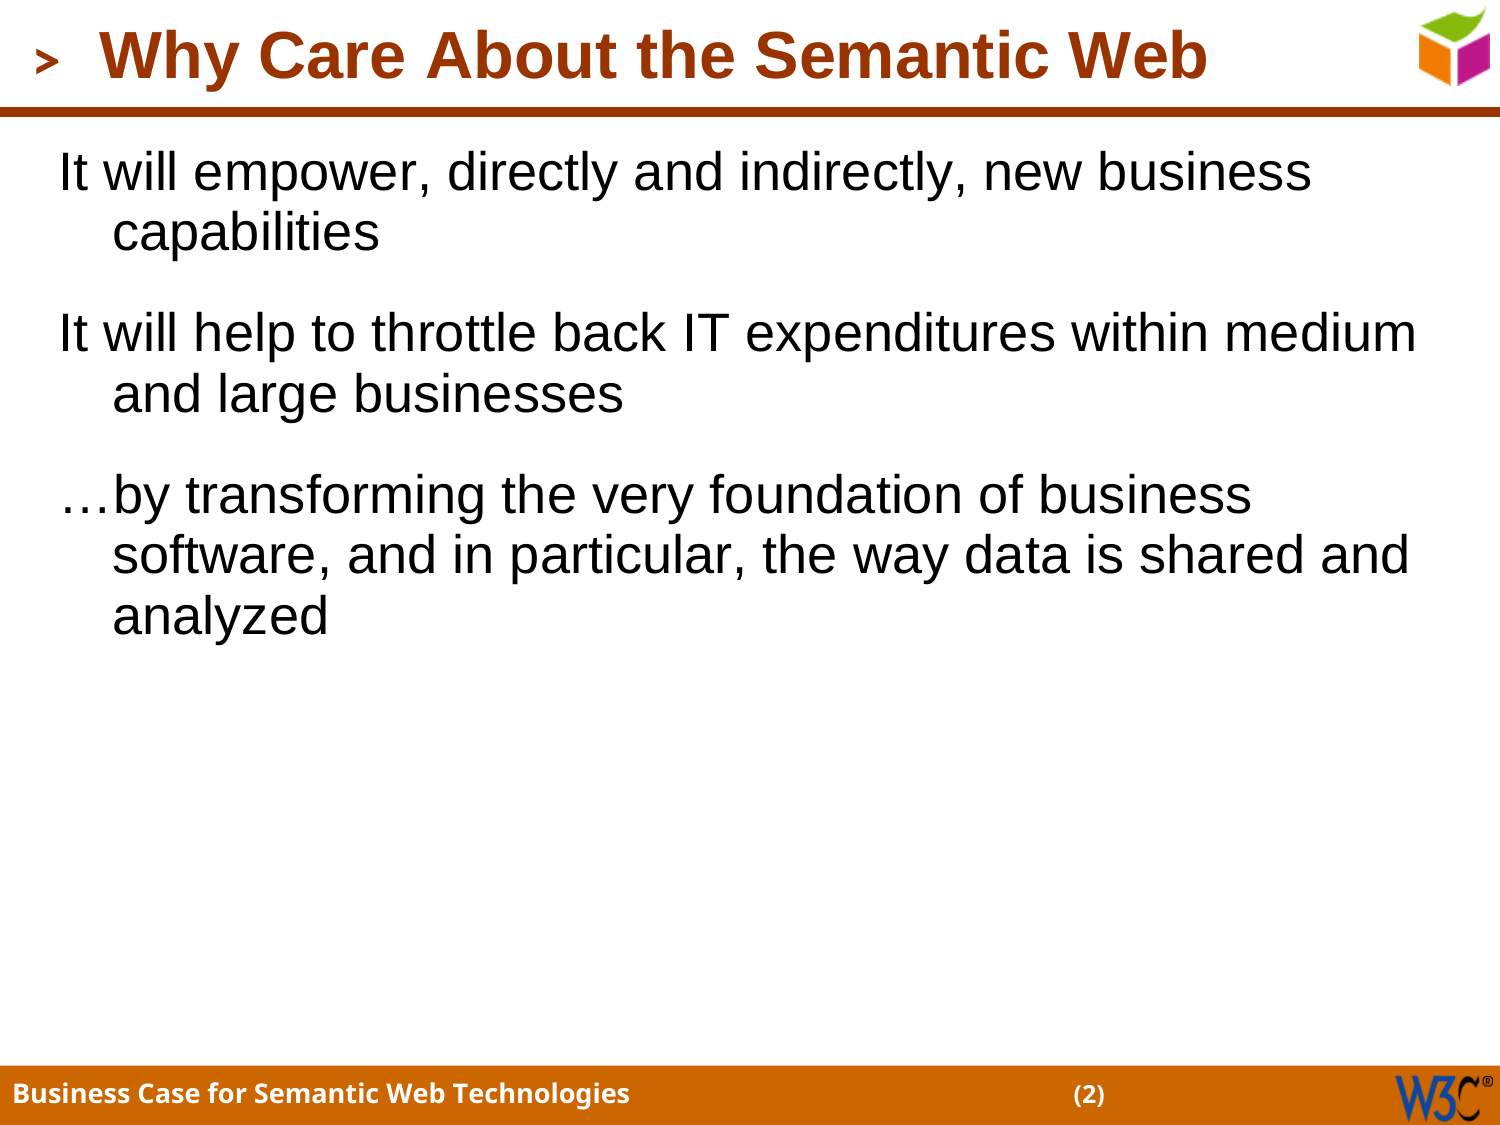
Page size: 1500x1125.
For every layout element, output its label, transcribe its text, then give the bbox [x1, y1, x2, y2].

list It will empower, directly and indirectly, new business capabilities It will help to throttle back IT expenditures within medium and large businesses …by transforming the very foundation of business software, and in particular, the way data is shared and analyzed [26, 133, 1473, 1044]
picture [1419, 5, 1490, 86]
picture [1392, 1073, 1497, 1125]
title Why Care About the Semantic Web [84, 0, 1354, 115]
